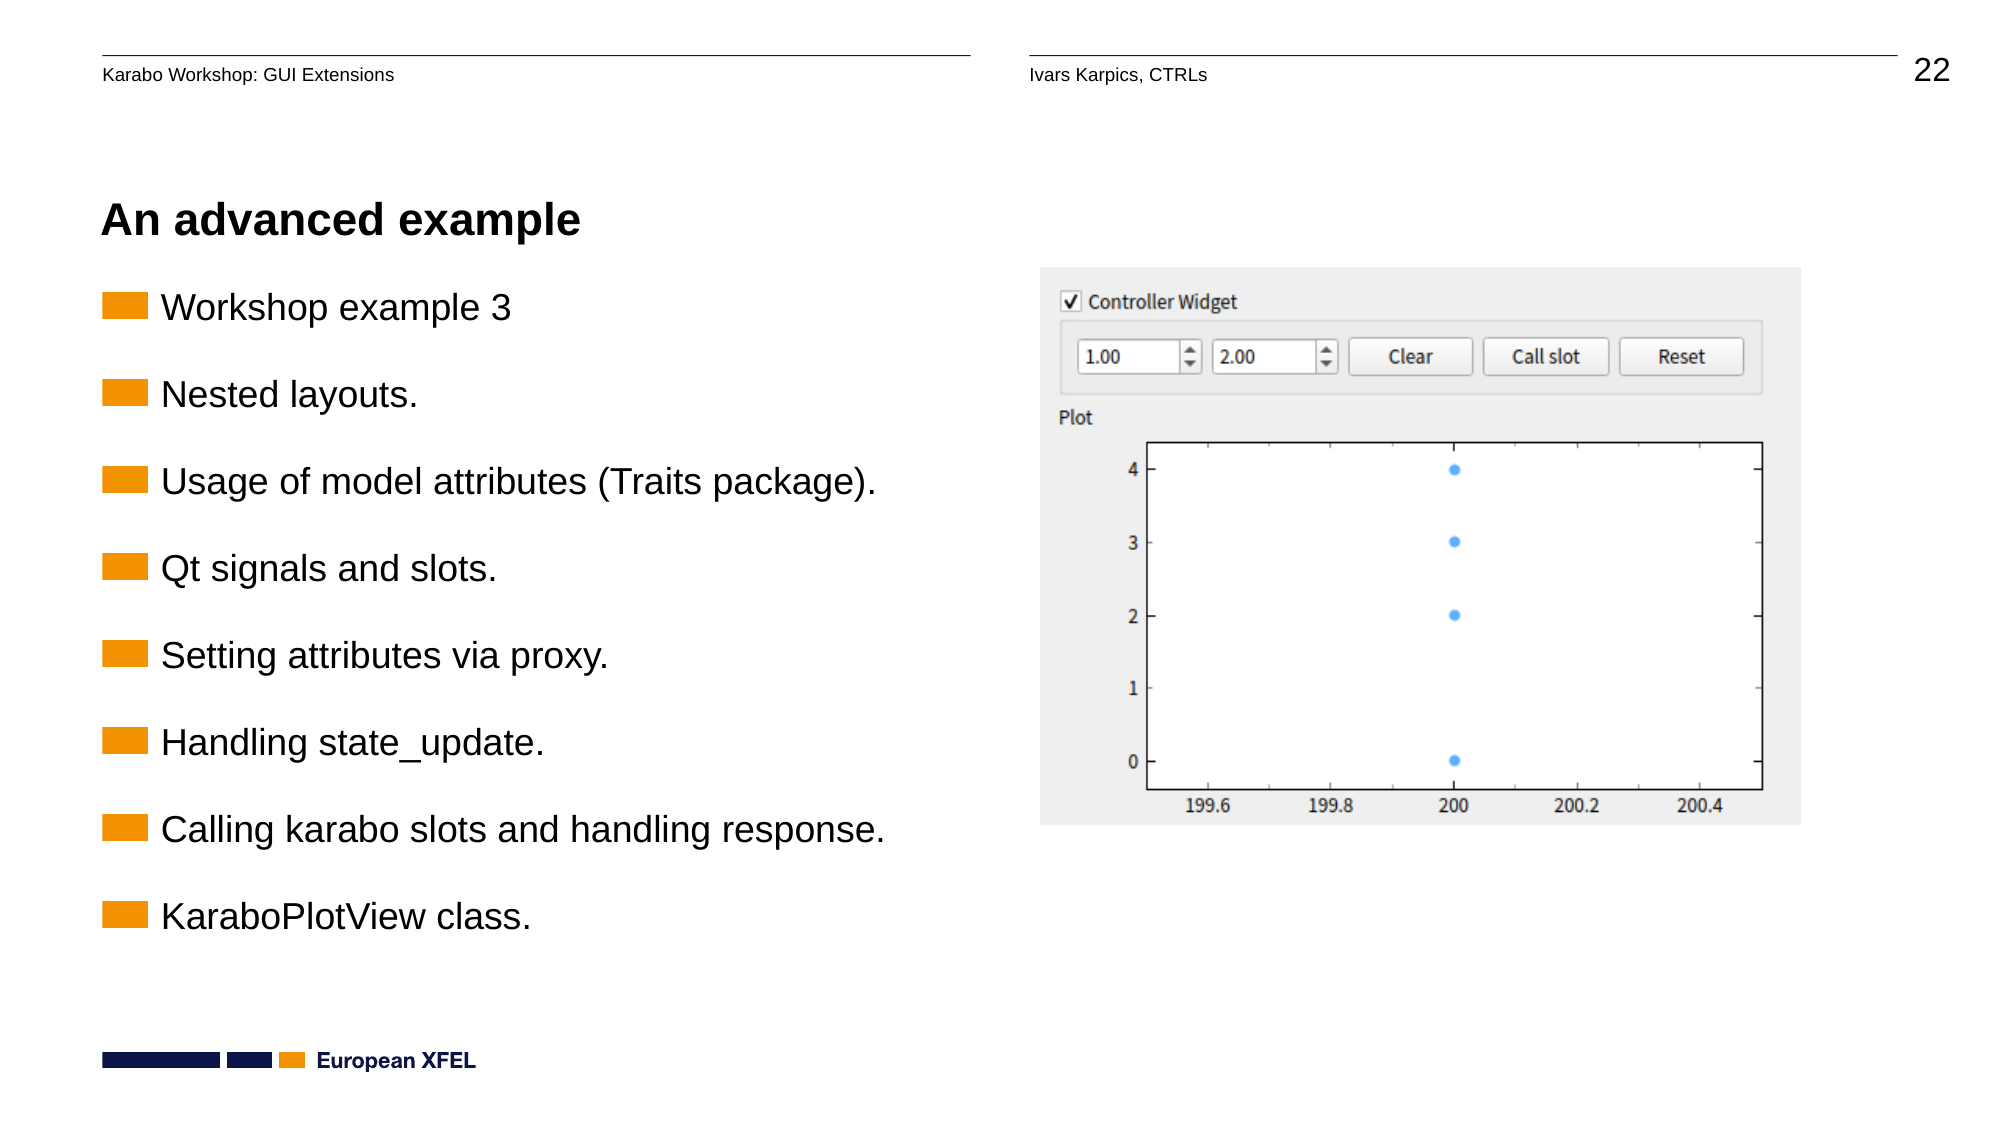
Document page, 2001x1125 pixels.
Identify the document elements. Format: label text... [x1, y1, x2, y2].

title An advanced example [100, 116, 1898, 245]
list Workshop example 3 Nested layouts. Usage of model attributes (Traits package). Qt signals and slots. Setting attributes via proxy. Handling state_update. Calling karabo slots and handling response. KaraboPlotView class. [102, 278, 1898, 917]
picture [1040, 267, 1801, 826]
